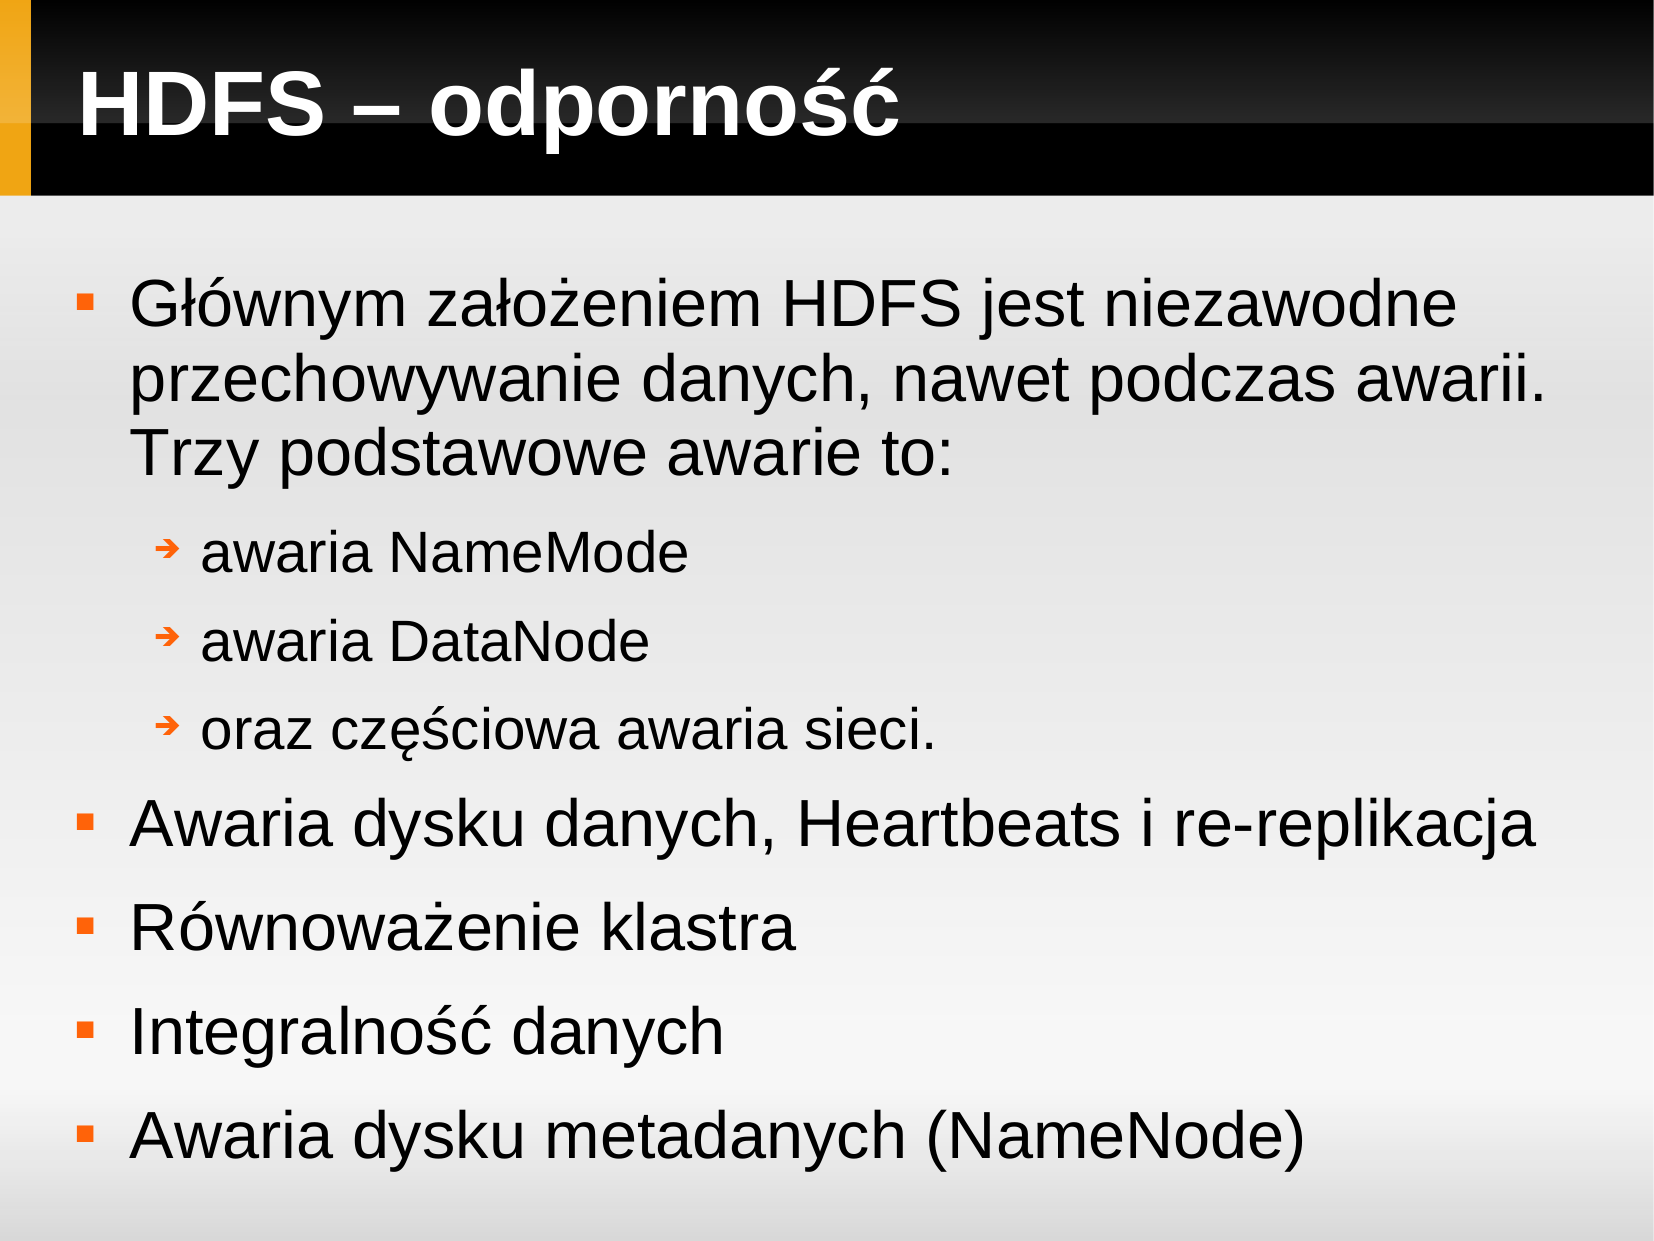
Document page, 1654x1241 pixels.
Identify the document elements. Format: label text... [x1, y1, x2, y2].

picture [0, 0, 1654, 1241]
list Głównym założeniem HDFS jest niezawodne przechowywanie danych, nawet podczas awarii. Trzy podstawowe awarie to: awaria NameMode awaria DataNode oraz częściowa awaria sieci. Awaria dysku danych, Heartbeats i re-replikacja Równoważenie klastra Integralność danych Awaria dysku metadanych (NameNode) [59, 265, 1654, 1241]
title HDFS – odporność [77, 7, 1566, 200]
title [76, 1, 1565, 207]
